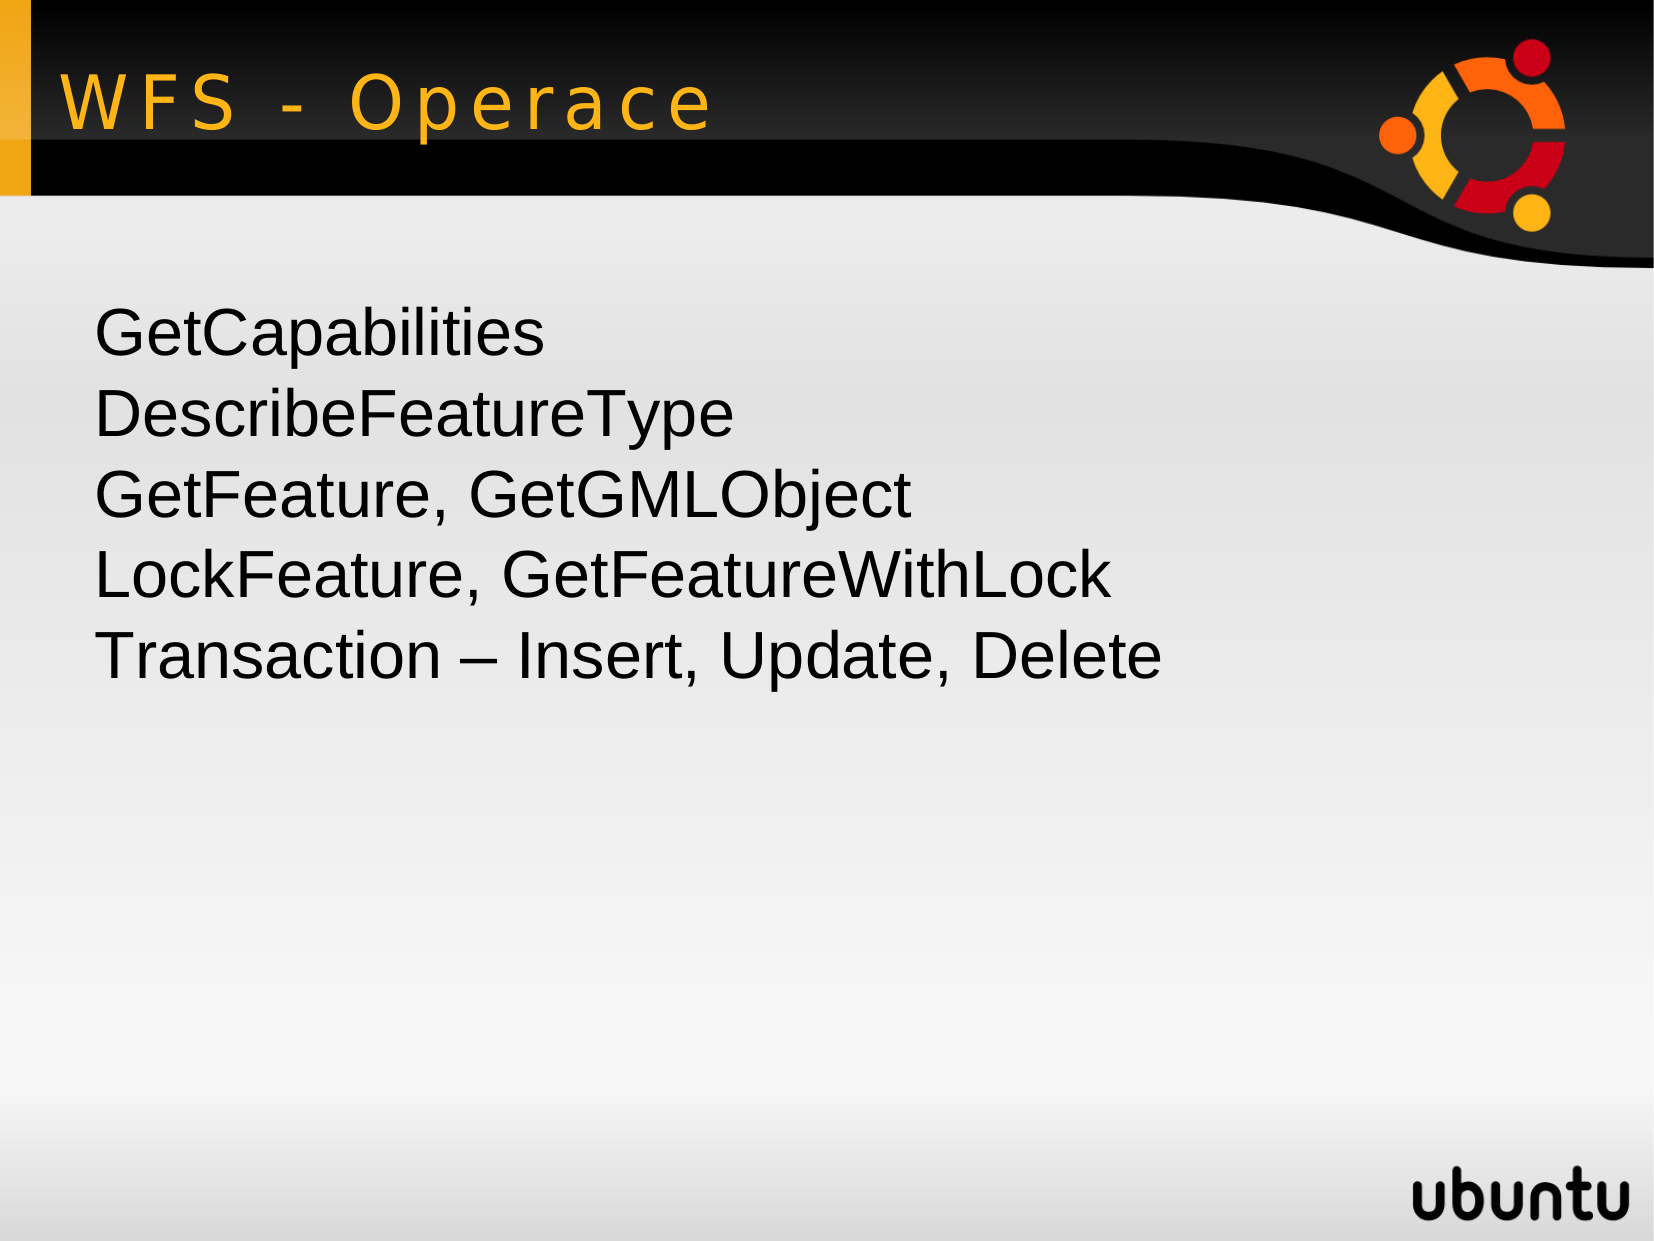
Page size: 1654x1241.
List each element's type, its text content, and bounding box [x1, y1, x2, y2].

picture [0, 0, 1654, 1241]
title WFS - Operace [59, 29, 1270, 178]
list GetCapabilities DescribeFeatureType GetFeature, GetGMLObject LockFeature, GetFeatureWithLock Transaction – Insert, Update, Delete [76, 295, 1565, 1114]
